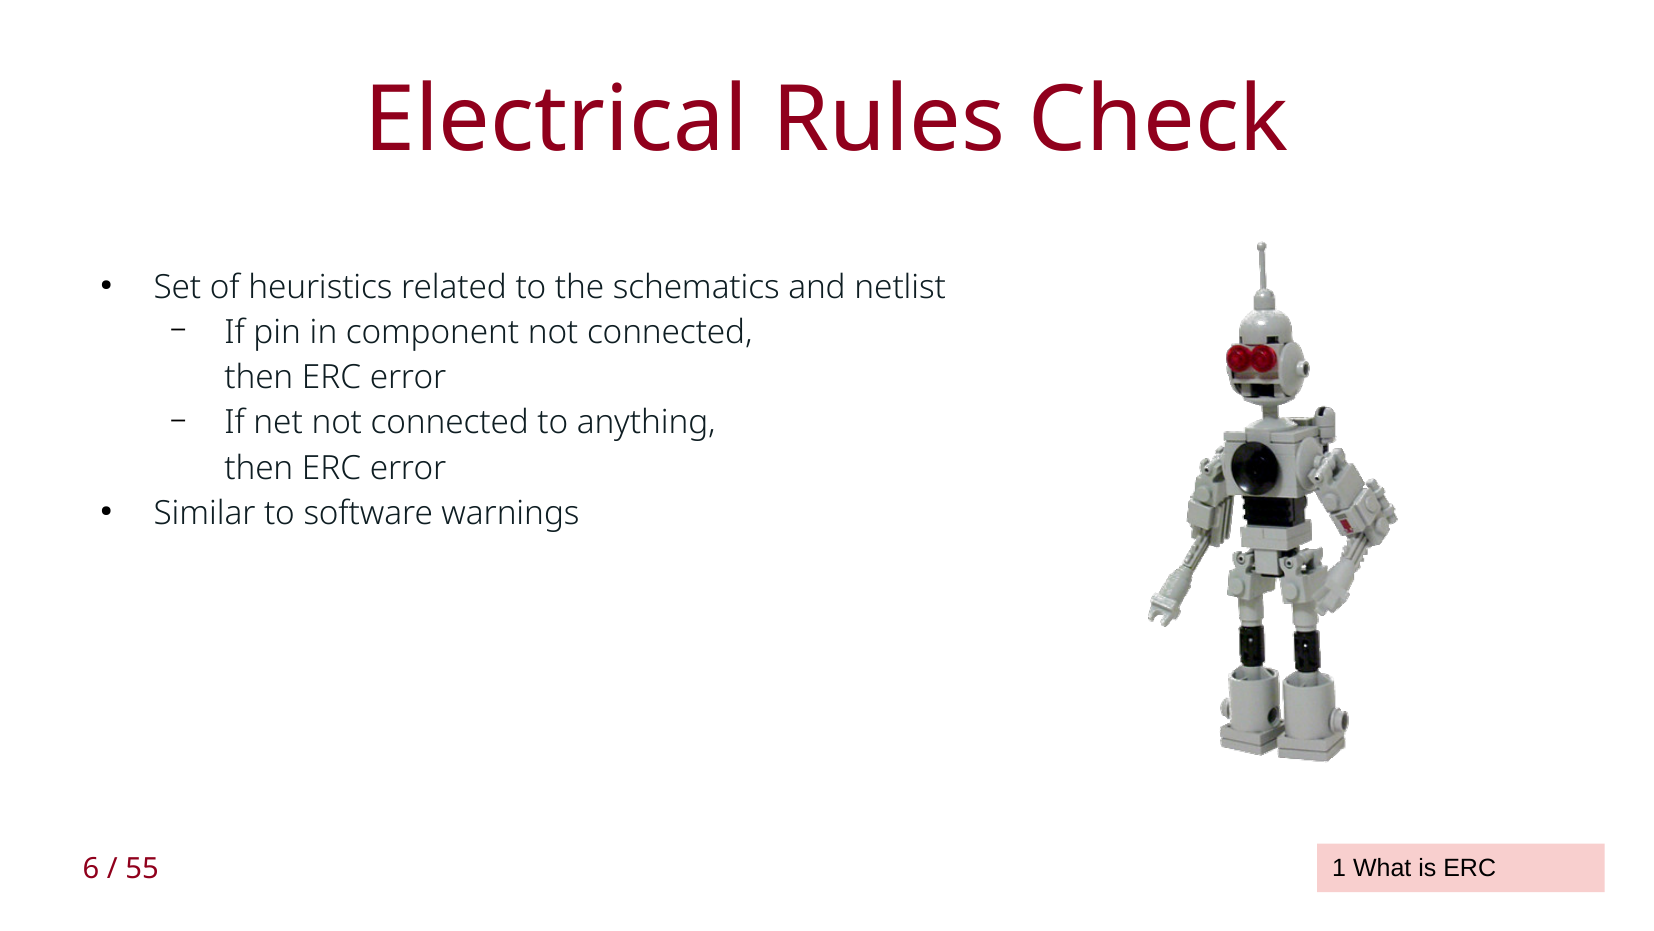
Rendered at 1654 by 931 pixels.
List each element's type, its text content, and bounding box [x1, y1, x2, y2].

text_box 1 What is ERC [1317, 843, 1605, 893]
title Electrical Rules Check [82, 37, 1571, 193]
picture [1135, 234, 1413, 789]
list Set of heuristics related to the schematics and netlist If pin in component not connected, then ERC error If net not connected to anything, then ERC error Similar to software warnings [82, 217, 1133, 749]
